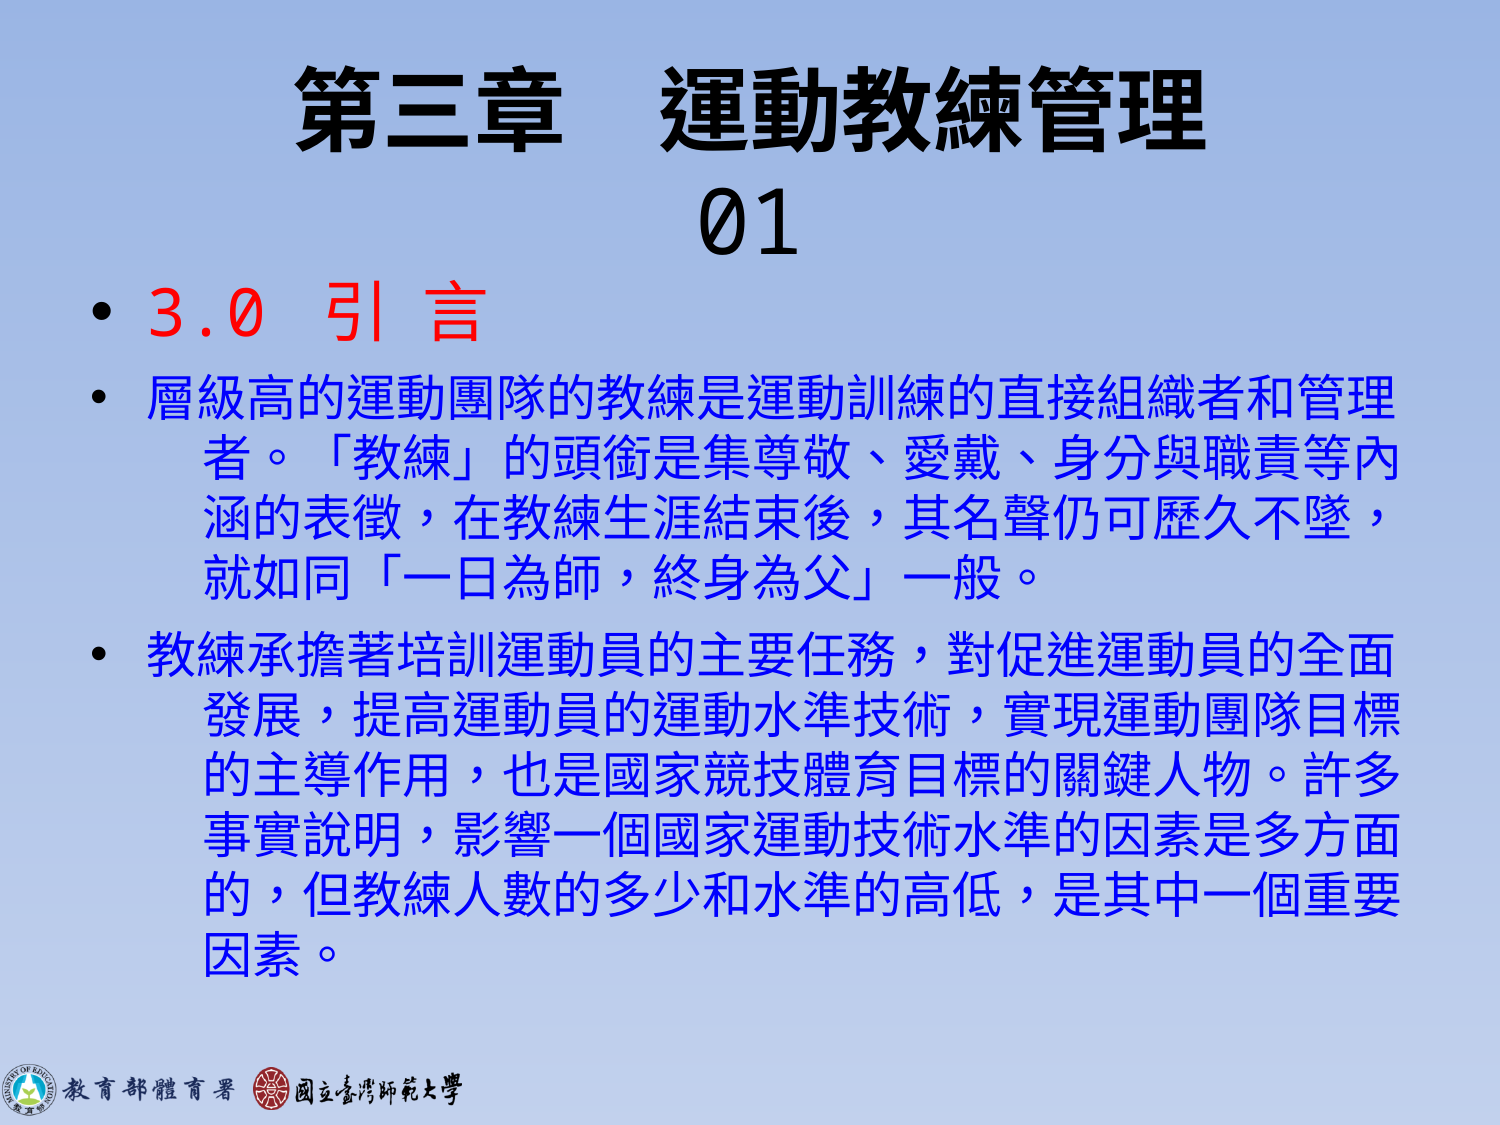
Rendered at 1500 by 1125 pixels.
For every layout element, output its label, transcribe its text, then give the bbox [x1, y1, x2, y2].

title 第三章 運動教練管理 01 [75, 45, 1426, 233]
list 3.0 引 言 層級高的運動團隊的教練是運動訓練的直接組織者和管理者。「教練」的頭銜是集尊敬、愛戴、身分與職責等內涵的表徵，在教練生涯結束後，其名聲仍可歷久不墜，就如同「一日為師，終身為父」一般。 教練承擔著培訓運動員的主要任務，對促進運動員的全面發展，提高運動員的運動水準技術，實現運動團隊目標的主導作用，也是國家競技體育目標的關鍵人物。許多事實說明，影響一個國家運動技術水準的因素是多方面的，但教練人數的多少和水準的高低，是其中一個重要因素。 [75, 262, 1426, 1019]
